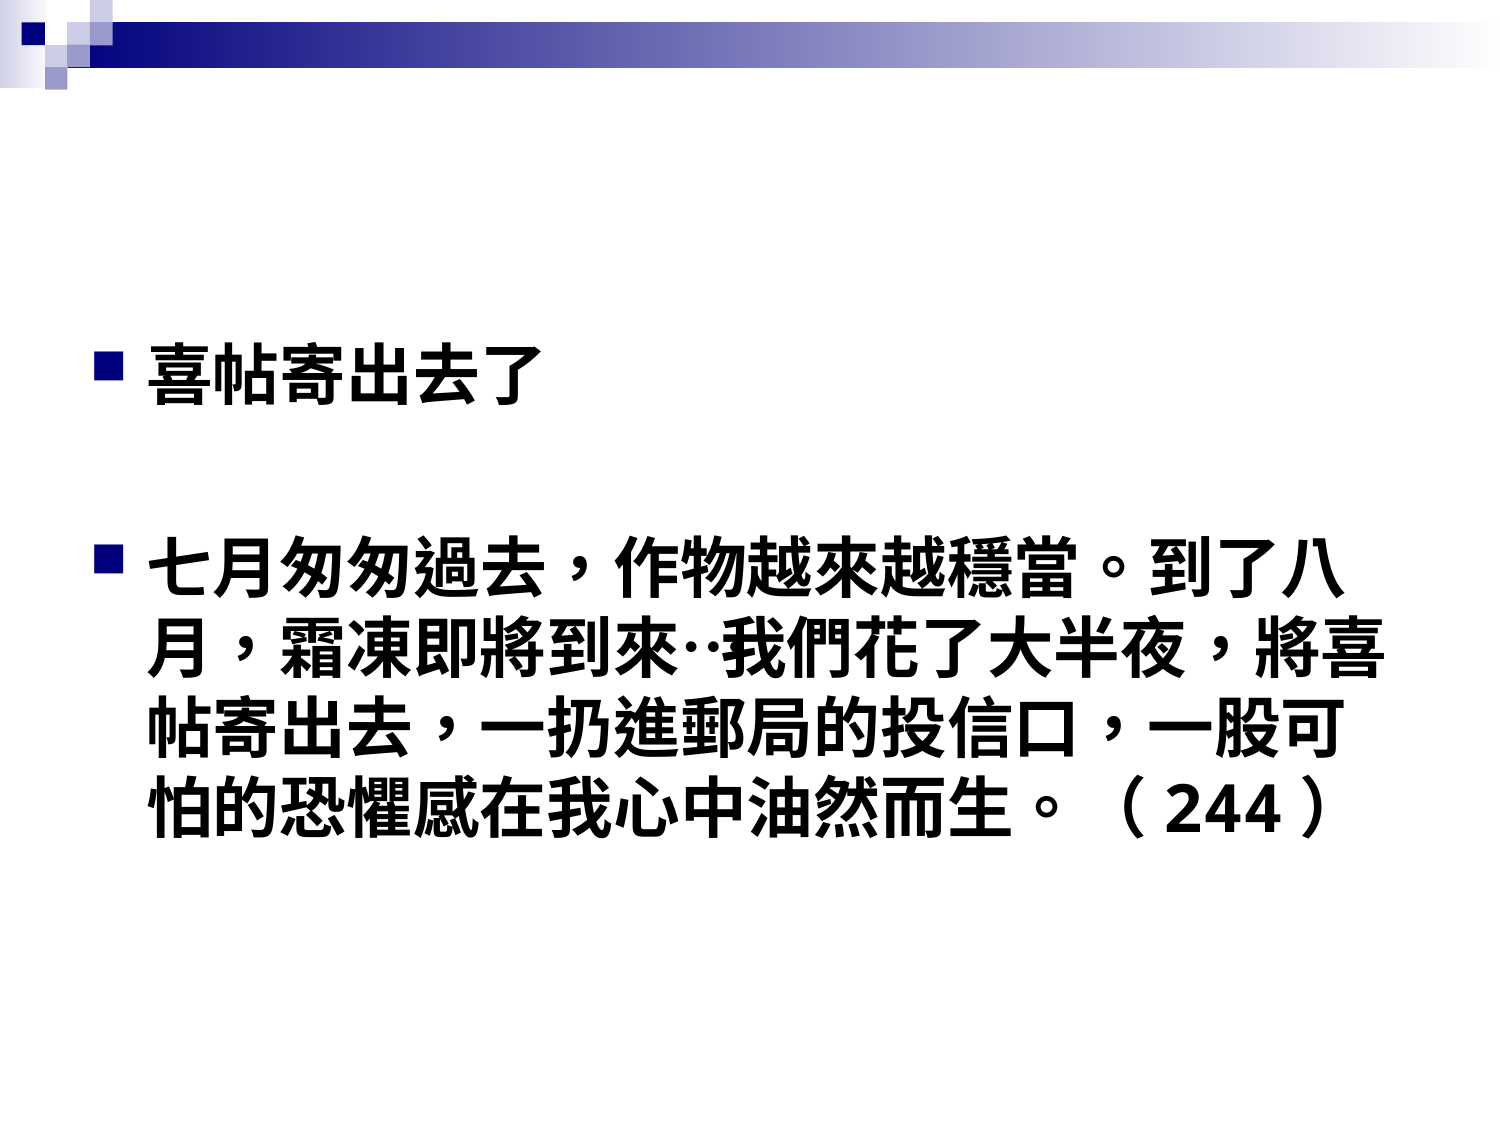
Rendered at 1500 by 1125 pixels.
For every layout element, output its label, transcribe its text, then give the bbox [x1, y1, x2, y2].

list 喜帖寄出去了 七月匆匆過去，作物越來越穩當。到了八月，霜凍即將到來…我們花了大半夜，將喜帖寄出去，一扔進郵局的投信口，一股可怕的恐懼感在我心中油然而生。（244） [75, 324, 1426, 963]
